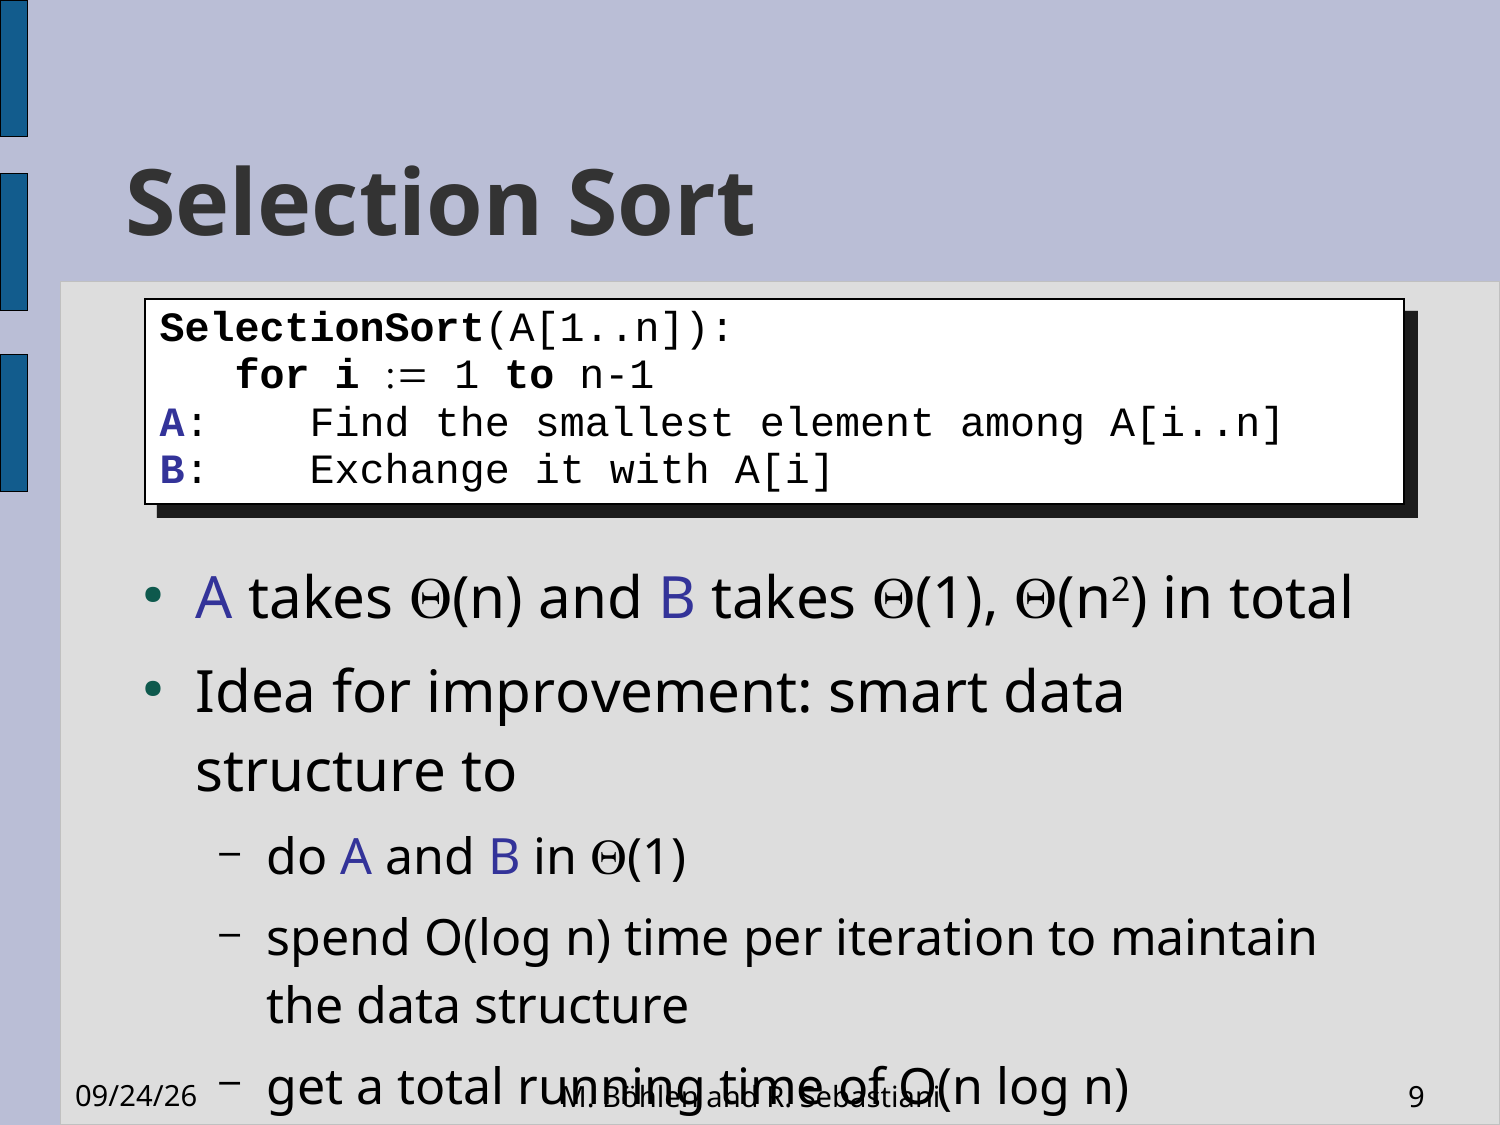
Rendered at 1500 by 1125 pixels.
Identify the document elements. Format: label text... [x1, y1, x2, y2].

text_box SelectionSort(A[1..n]): for i  1 to n-1 A: Find the smallest element among A[i..n] B: Exchange it with A[i] [144, 299, 1404, 504]
list A takes (n) and B takes (1), (n2) in total Idea for improvement: smart data structure to do A and B in (1) spend O(log n) time per iteration to maintain the data structure get a total running time of O(n log n) [110, 548, 1392, 1012]
title Selection Sort [110, 67, 1392, 271]
